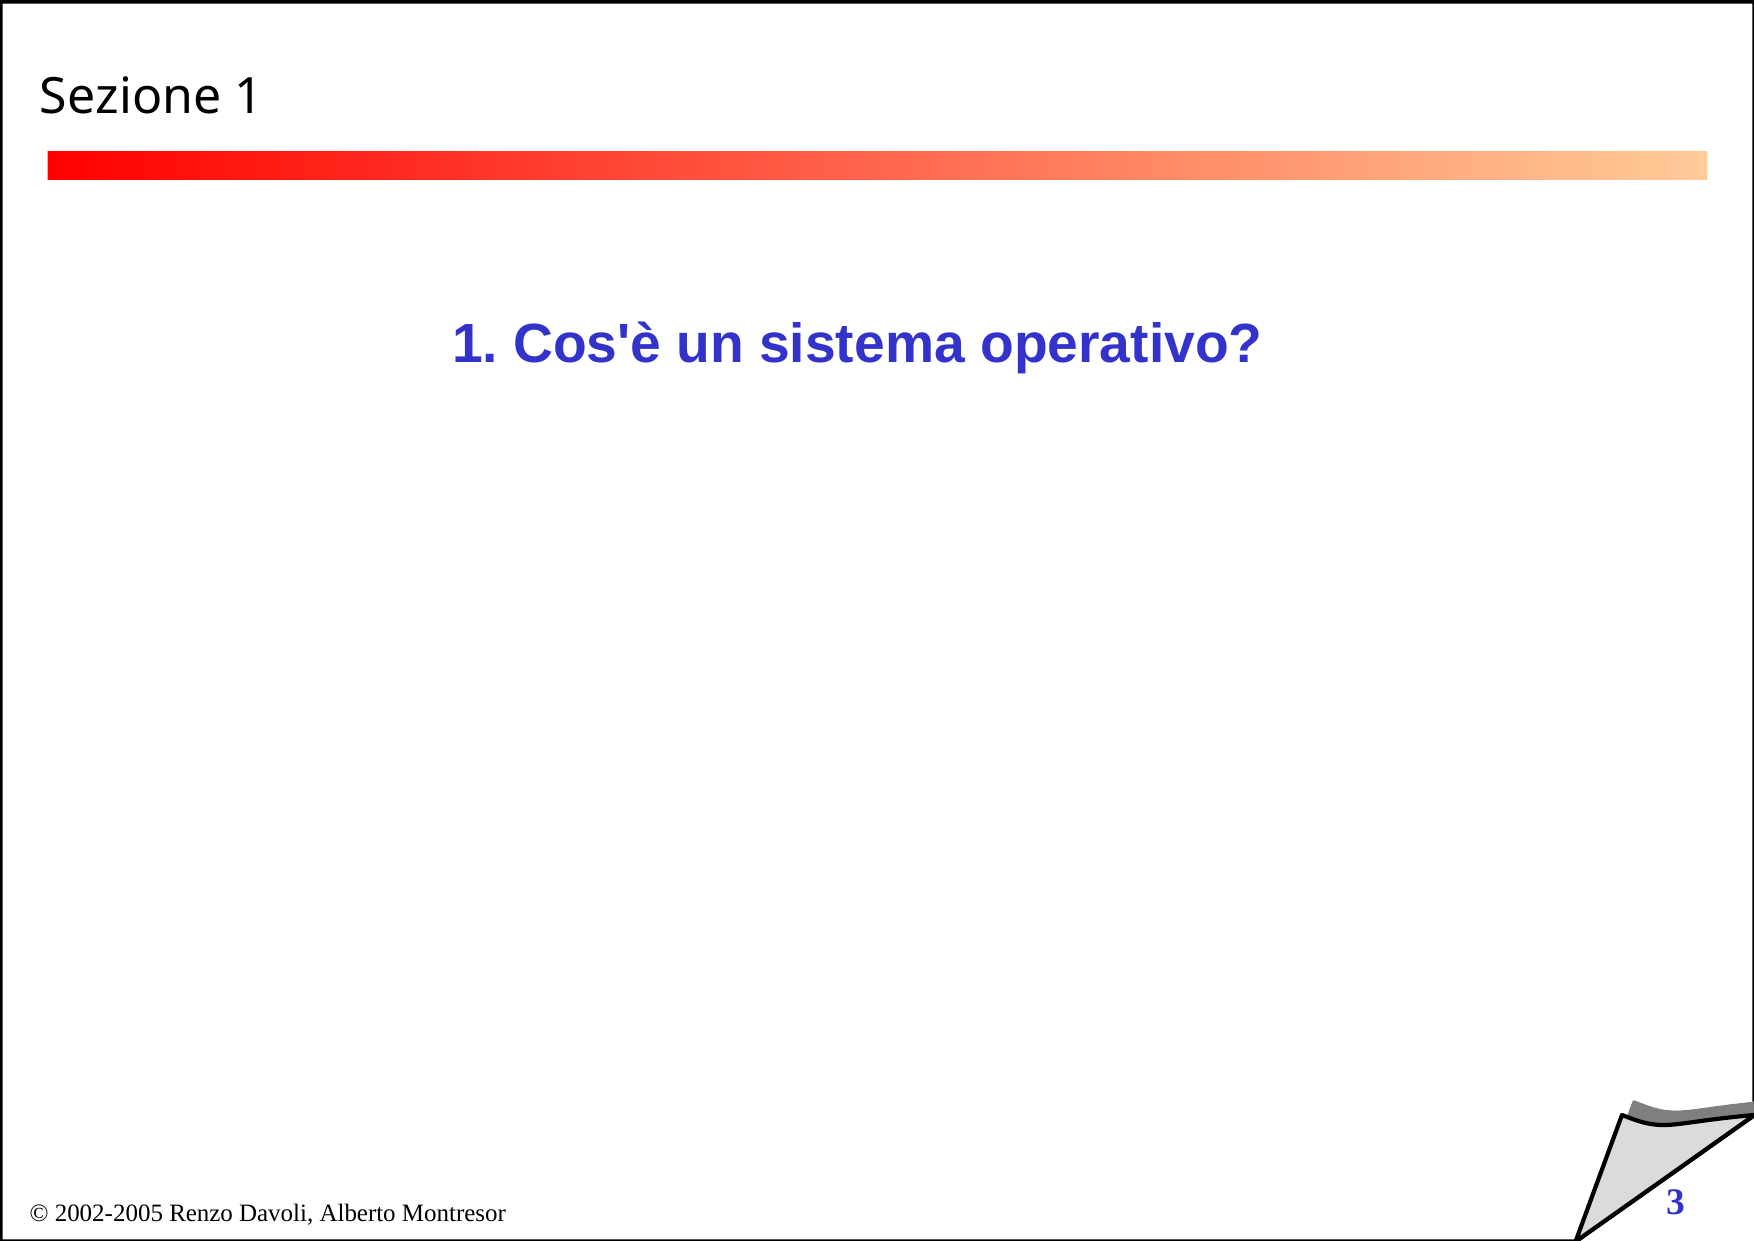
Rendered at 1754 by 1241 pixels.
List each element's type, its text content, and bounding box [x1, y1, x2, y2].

title Sezione 1 [40, 49, 1713, 144]
subtitle 1. Cos'è un sistema operativo? [58, 206, 1696, 968]
